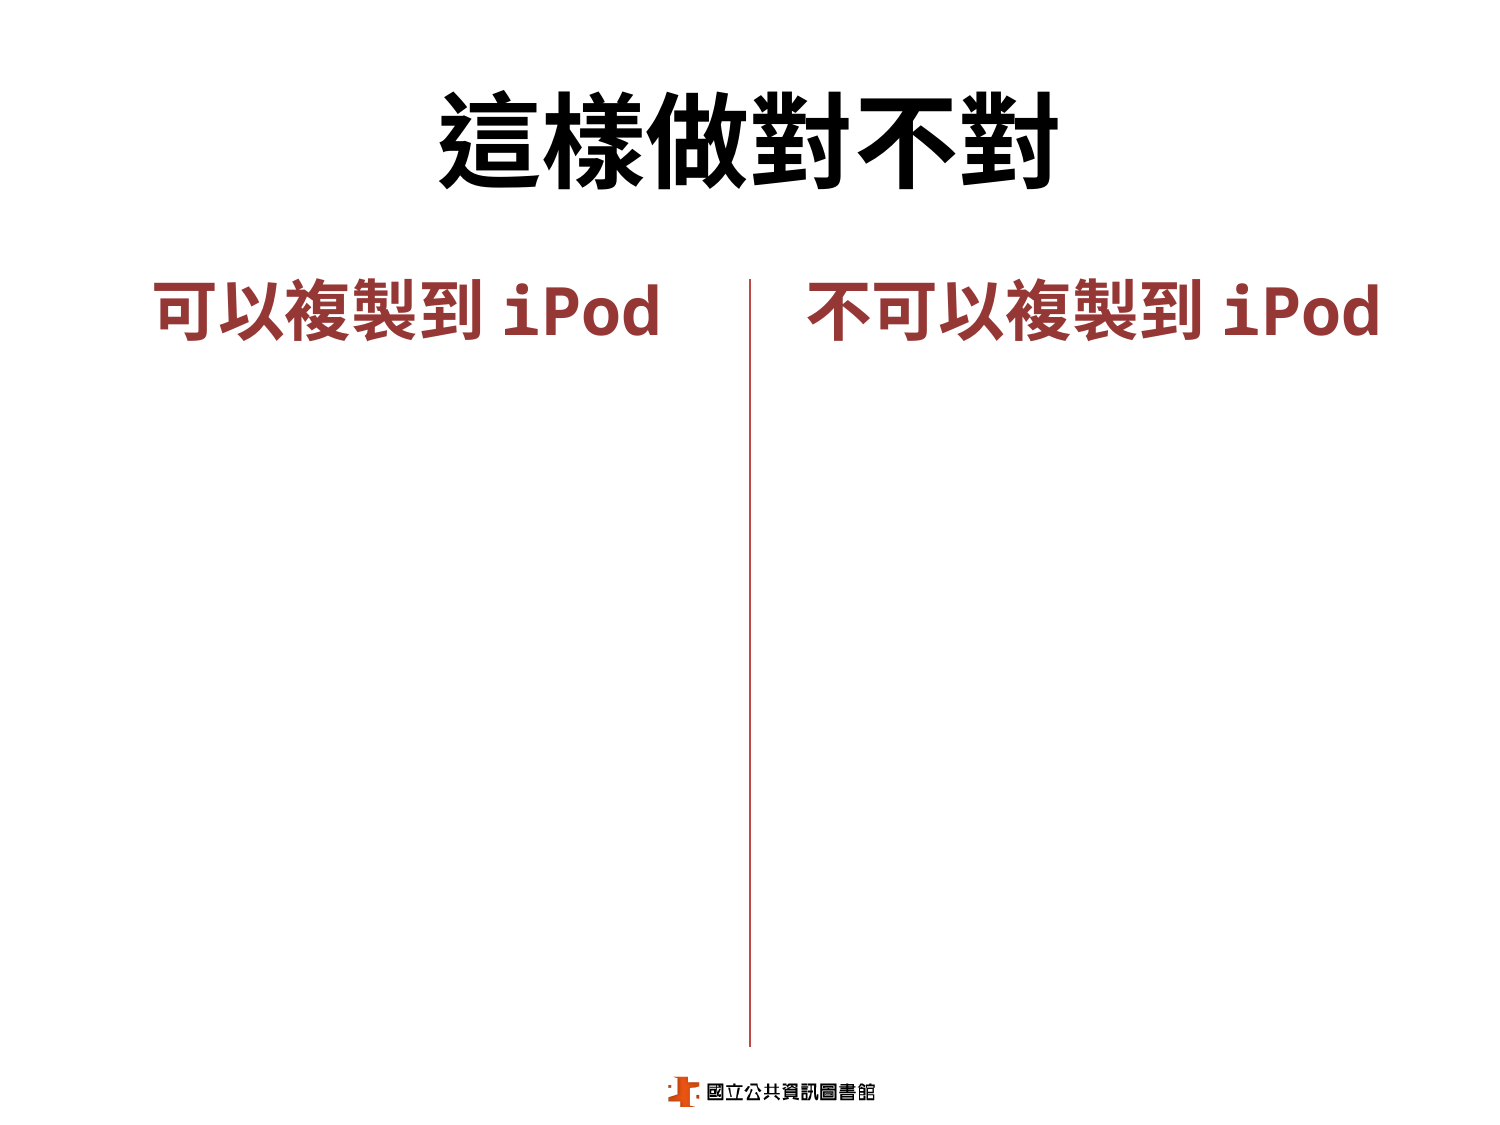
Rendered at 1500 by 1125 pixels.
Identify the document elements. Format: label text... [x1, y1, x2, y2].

list 可以複製到iPod [75, 251, 738, 357]
list 不可以複製到iPod [761, 251, 1426, 357]
title 這樣做對不對 [75, 45, 1426, 233]
